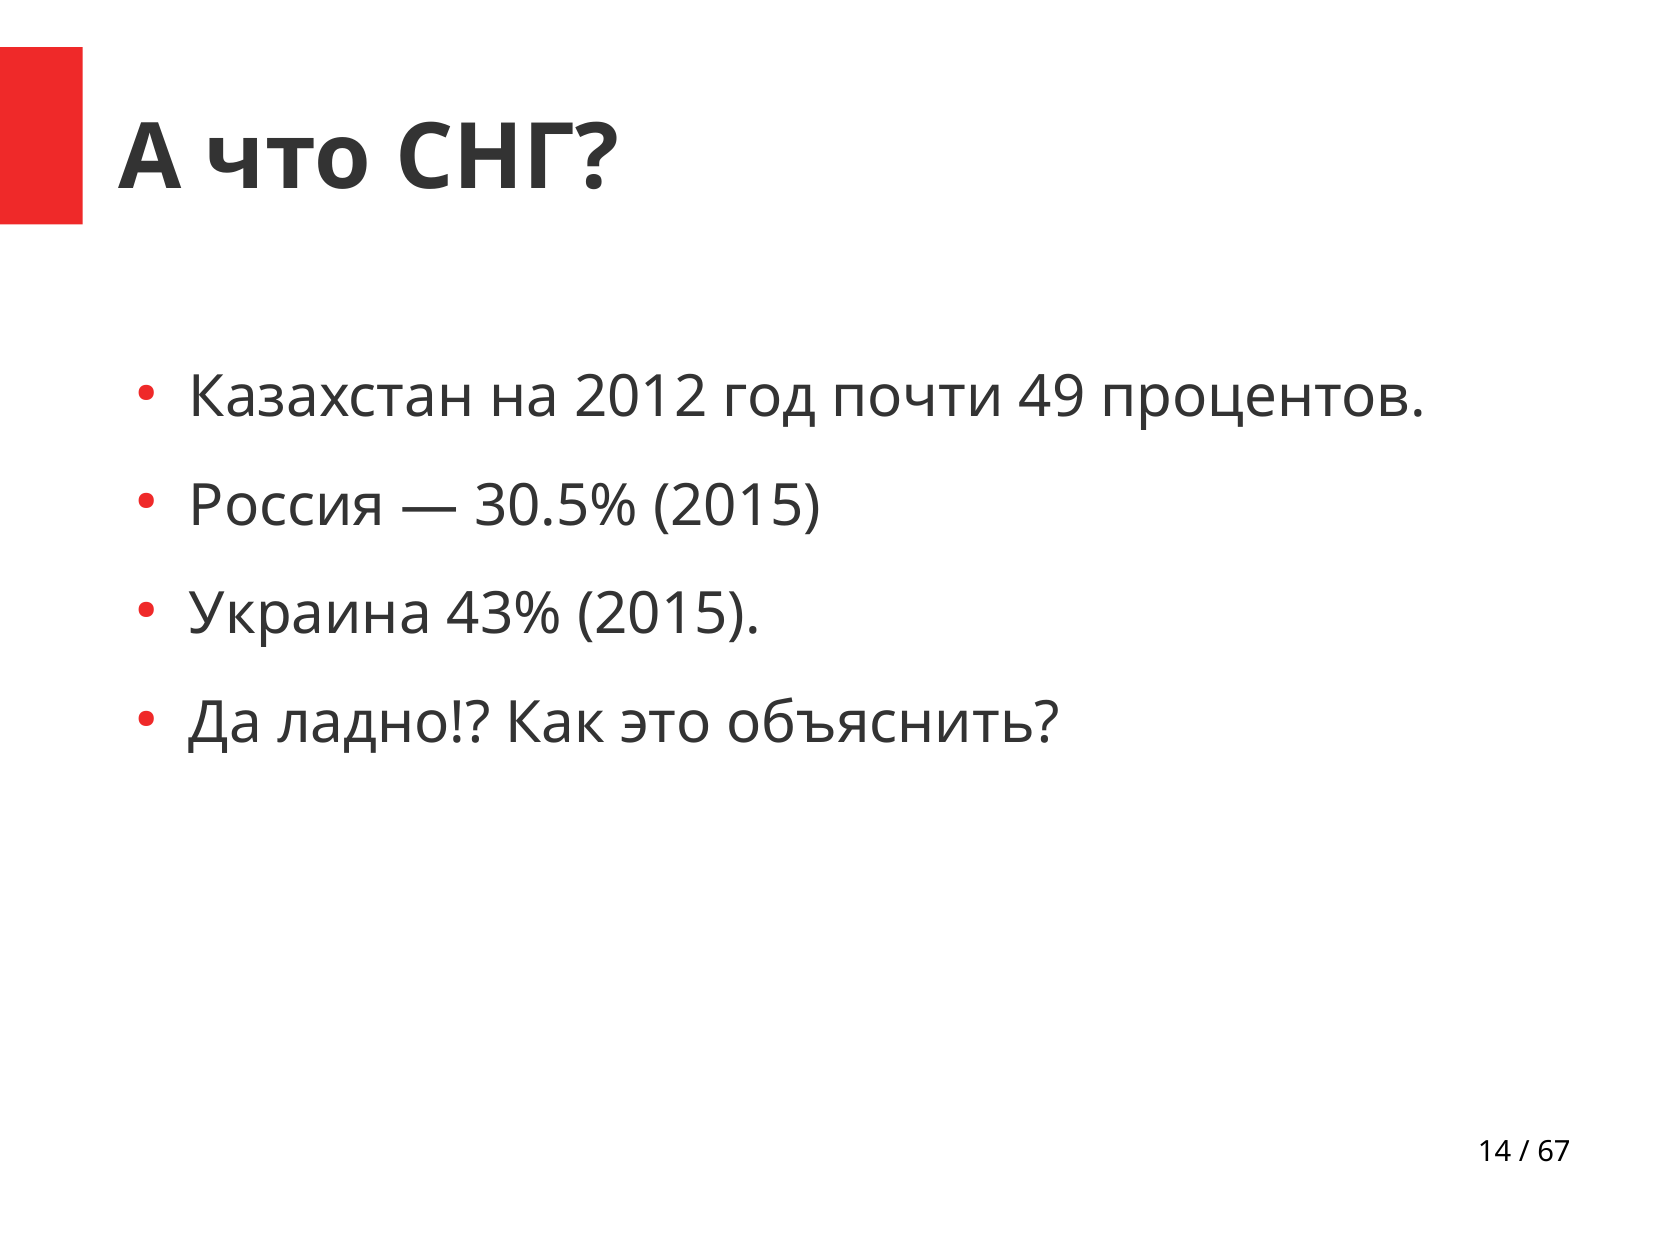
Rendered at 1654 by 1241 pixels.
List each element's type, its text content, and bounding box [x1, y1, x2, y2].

title А что СНГ? [118, 49, 1571, 257]
list Казахстан на 2012 год почти 49 процентов. Россия — 30.5% (2015) Украина 43% (2015). Да ладно!? Как это объяснить? [118, 354, 1536, 1074]
